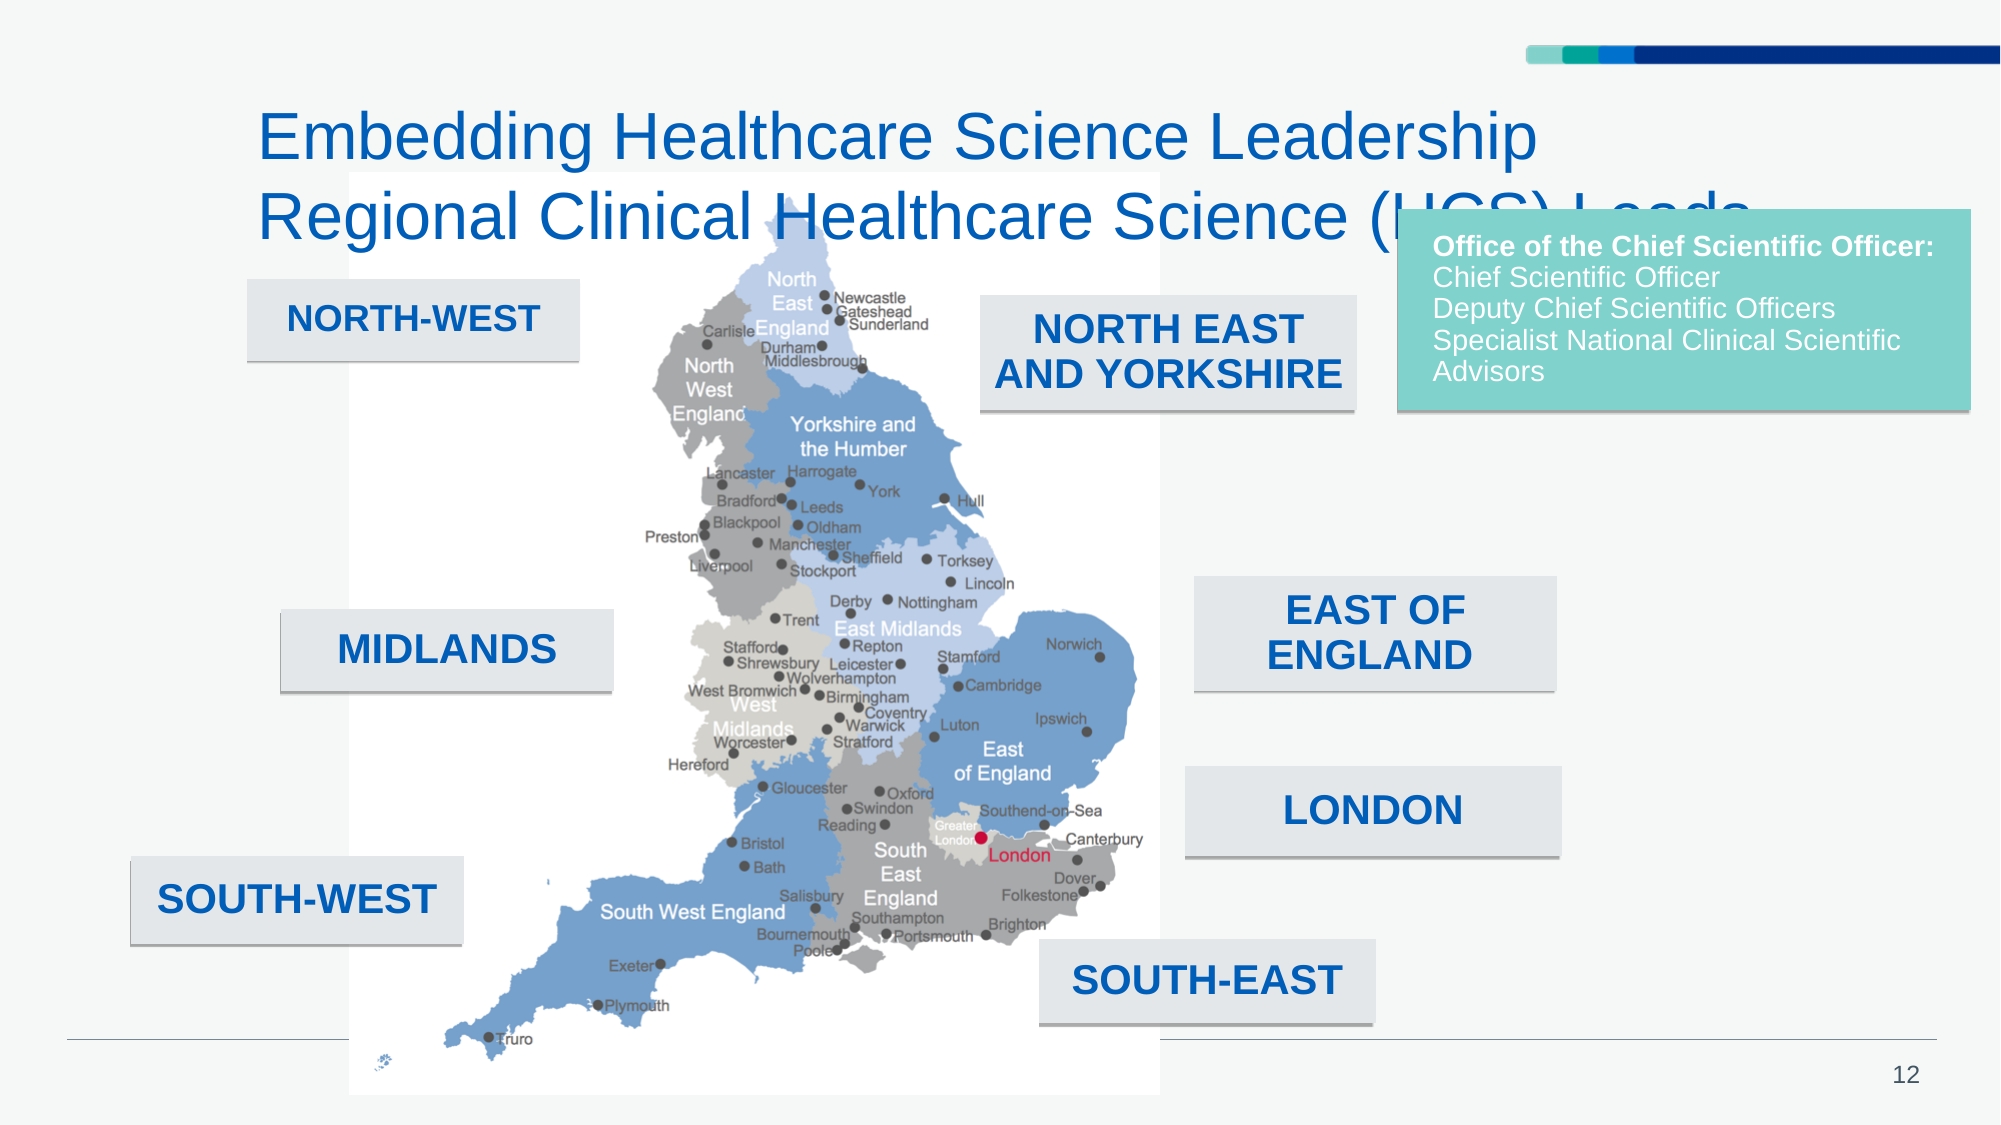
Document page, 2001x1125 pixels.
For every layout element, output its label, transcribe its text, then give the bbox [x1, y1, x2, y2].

text_box MIDLANDS [281, 609, 614, 691]
text_box SOUTH-EAST [1039, 939, 1376, 1023]
text_box EAST OF ENGLAND [1194, 576, 1557, 691]
picture [353, 233, 370, 248]
picture [353, 208, 370, 235]
picture [353, 182, 1156, 1091]
text_box NORTH EAST AND YORKSHIRE [980, 295, 1357, 410]
text_box LONDON [1185, 766, 1562, 856]
title Embedding Healthcare Science Leadership Regional Clinical Healthcare Science (HCS) Leads [0, 17, 1757, 182]
text_box Office of the Chief Scientific Officer: Chief Scientific Officer Deputy Chief Scientific Officers Specialist National Clinical Scientific Advisors [1398, 209, 1971, 410]
text_box SOUTH-WEST [131, 856, 464, 944]
text_box NORTH-WEST [247, 279, 580, 361]
